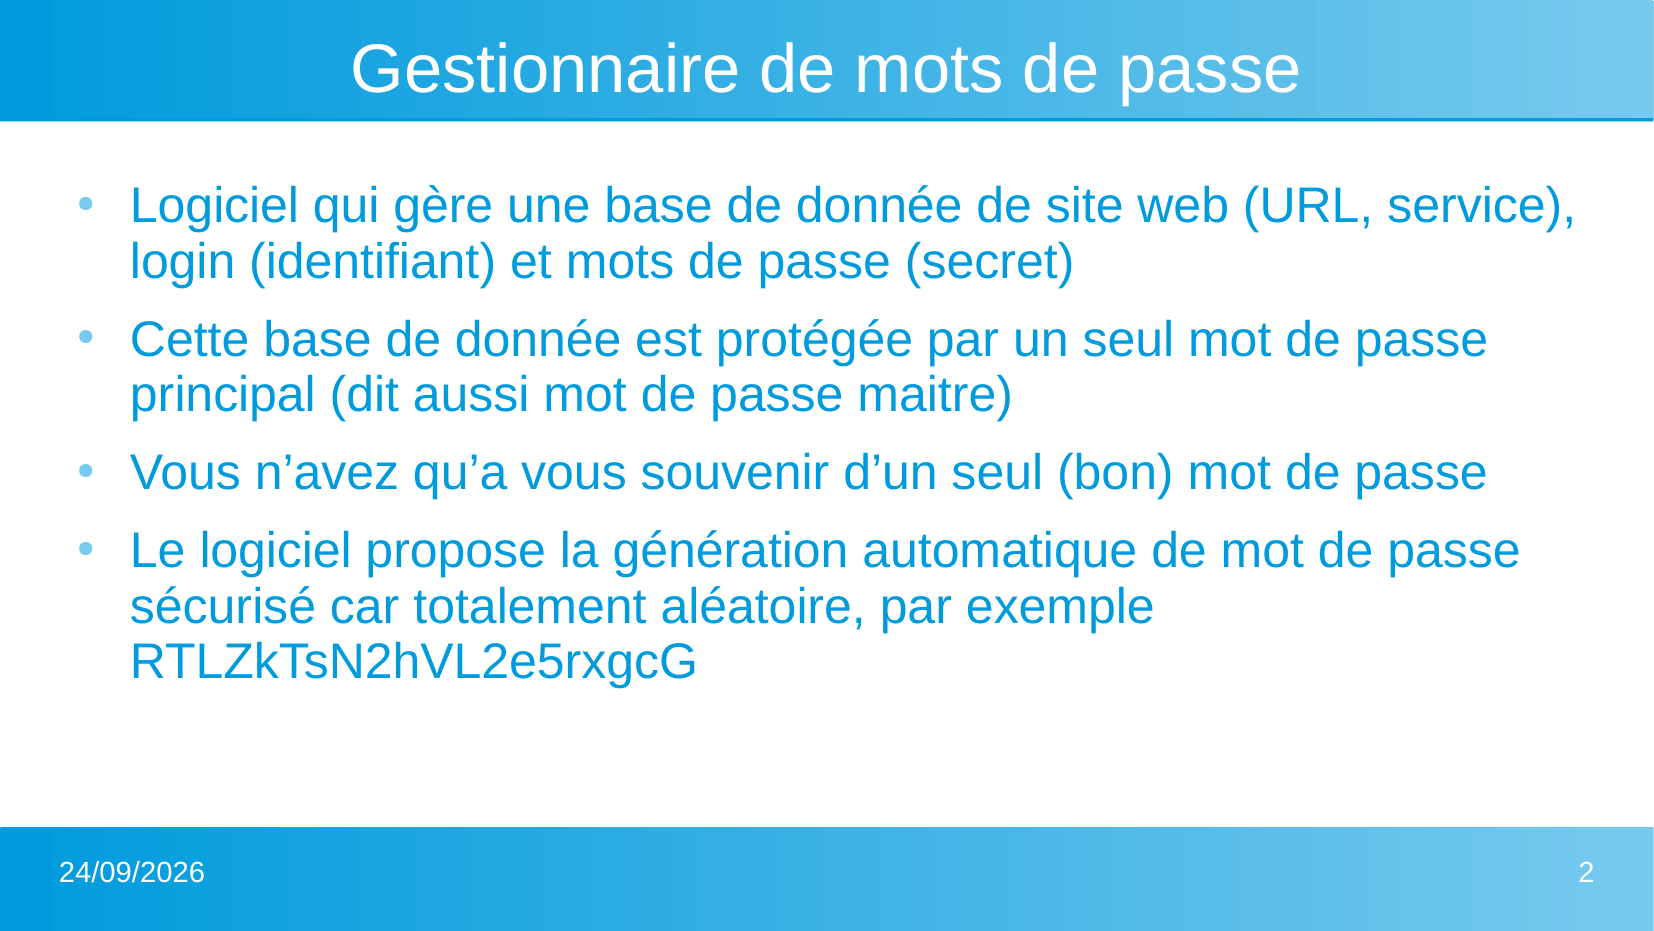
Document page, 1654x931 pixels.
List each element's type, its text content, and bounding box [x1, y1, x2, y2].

list Logiciel qui gère une base de donnée de site web (URL, service), login (identifiant) et mots de passe (secret) Cette base de donnée est protégée par un seul mot de passe principal (dit aussi mot de passe maitre) Vous n’avez qu’a vous souvenir d’un seul (bon) mot de passe Le logiciel propose la génération automatique de mot de passe sécurisé car totalement aléatoire, par exemple RTLZkTsN2hVL2e5rxgcG [59, 177, 1595, 768]
title Gestionnaire de mots de passe [59, 29, 1595, 108]
